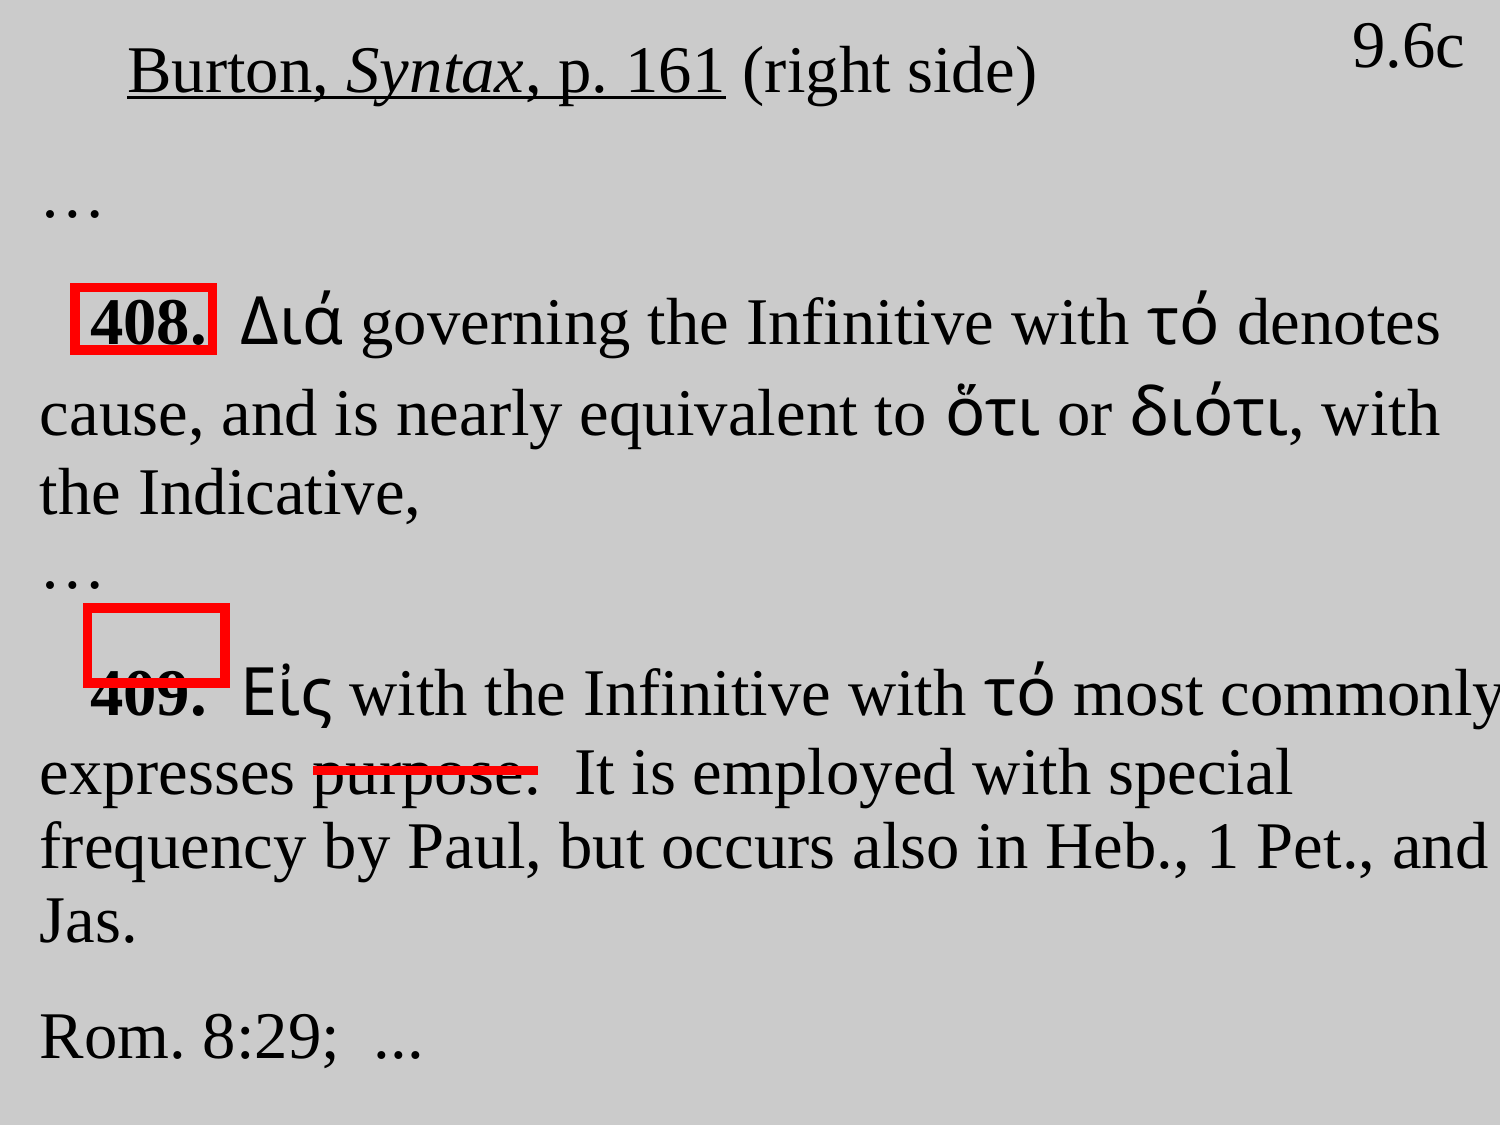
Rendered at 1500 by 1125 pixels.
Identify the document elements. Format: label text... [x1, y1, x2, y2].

text_box Burton, Syntax, p. 161 (right side) [112, 24, 1151, 115]
text_box … 408. Διά governing the Infinitive with τό denotes cause, and is nearly equivalent to ὅτι or διότι, with the Indicative, … 409. Εἰς with the Infinitive with τό most commonly expresses purpose. It is employed with special frequency by Paul, but occurs also in Heb., 1 Pet., and Jas. Rom. 8:29; ... [24, 149, 1500, 1082]
text_box 9.6c [1337, 0, 1500, 90]
